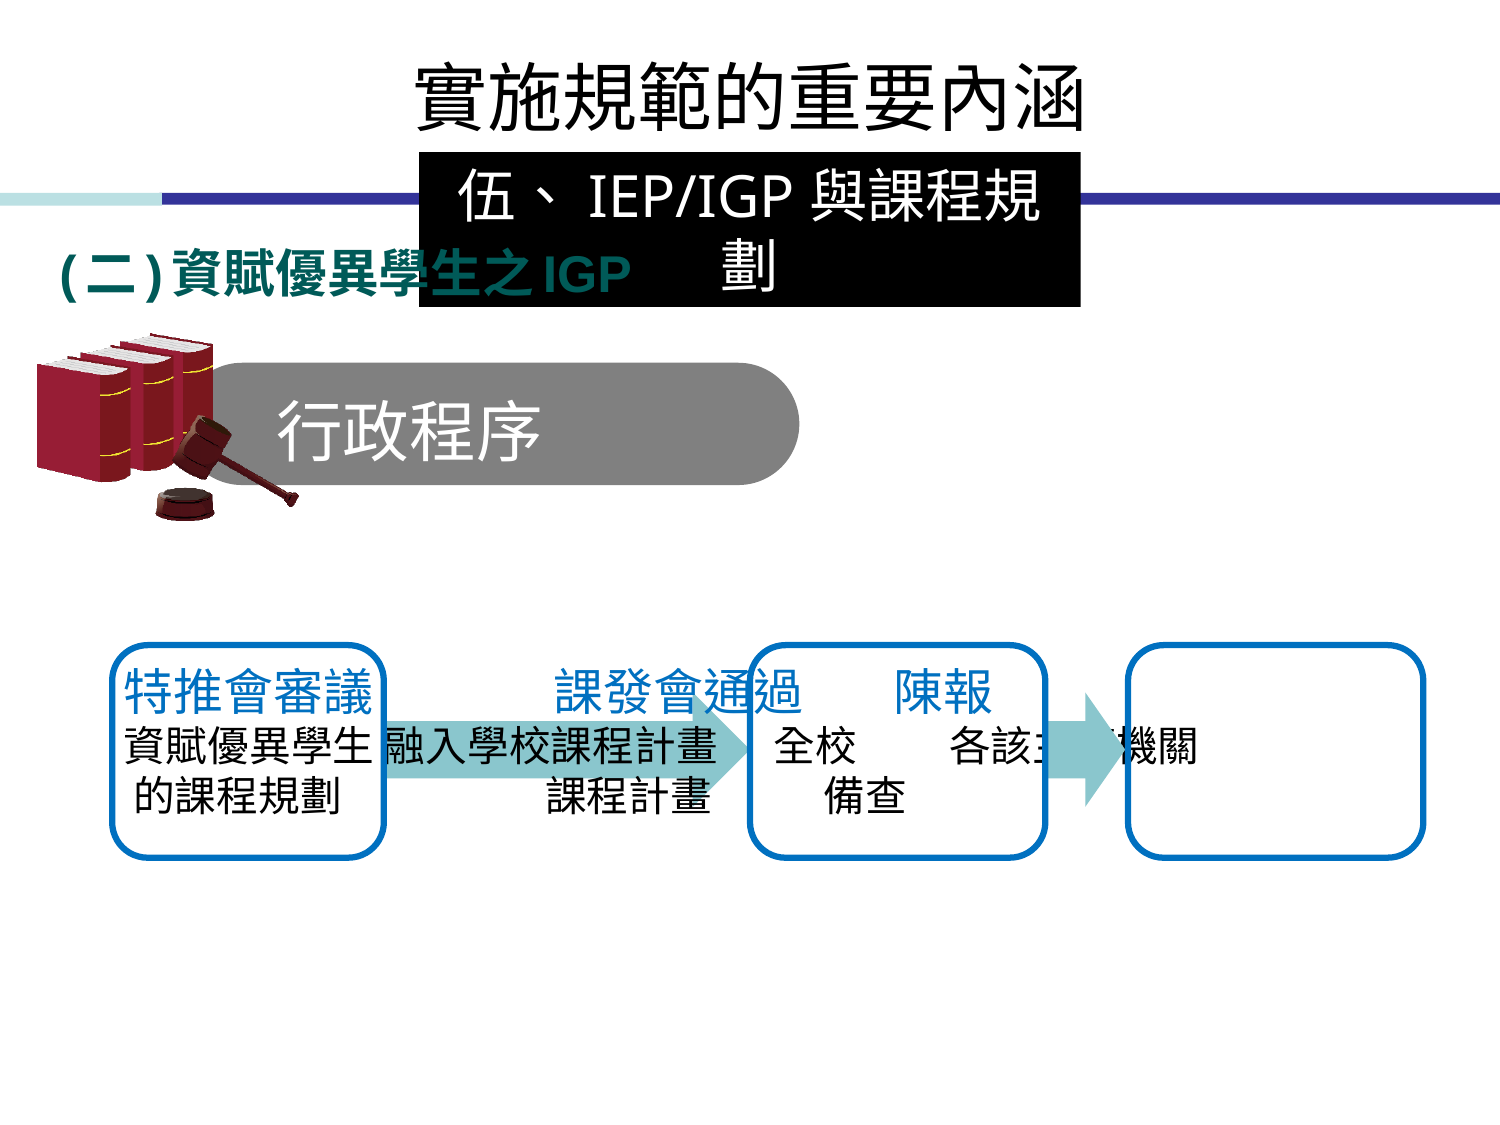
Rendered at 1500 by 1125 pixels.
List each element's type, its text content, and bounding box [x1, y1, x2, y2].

text_box 特推會審議 課發會通過 陳報 資賦優異學生 融入學校課程計畫 全校 各該主管機關 的課程規劃 課程計畫 備查 [123, 649, 380, 854]
text_box 行政程序 [349, 364, 798, 483]
text_box 行政程序 [349, 410, 360, 448]
picture [37, 333, 349, 551]
text_box [1081, 192, 1500, 205]
text_box 行政程序 [383, 417, 396, 439]
text_box [0, 192, 419, 206]
text_box 特推會審議 課發會通過 陳報 資賦優異學生 融入學校課程計畫 全校 各該主管機關 的課程規劃 課程計畫 備查 [754, 649, 1042, 854]
text_box 實施規範的重要內涵 [0, 42, 1500, 148]
text_box (二)資賦優異學生之IGP [44, 232, 1278, 310]
text_box 特推會審議 課發會通過 陳報 資賦優異學生 融入學校課程計畫 全校 各該主管機關 的課程規劃 課程計畫 備查 [1132, 649, 1420, 854]
text_box [1049, 692, 1124, 807]
text_box 伍、IEP/IGP與課程規劃 [419, 152, 1081, 232]
text_box 特推會審議 課發會通過 陳報 資賦優異學生 融入學校課程計畫 全校 各該主管機關 的課程規劃 課程計畫 備查 [123, 545, 1424, 961]
